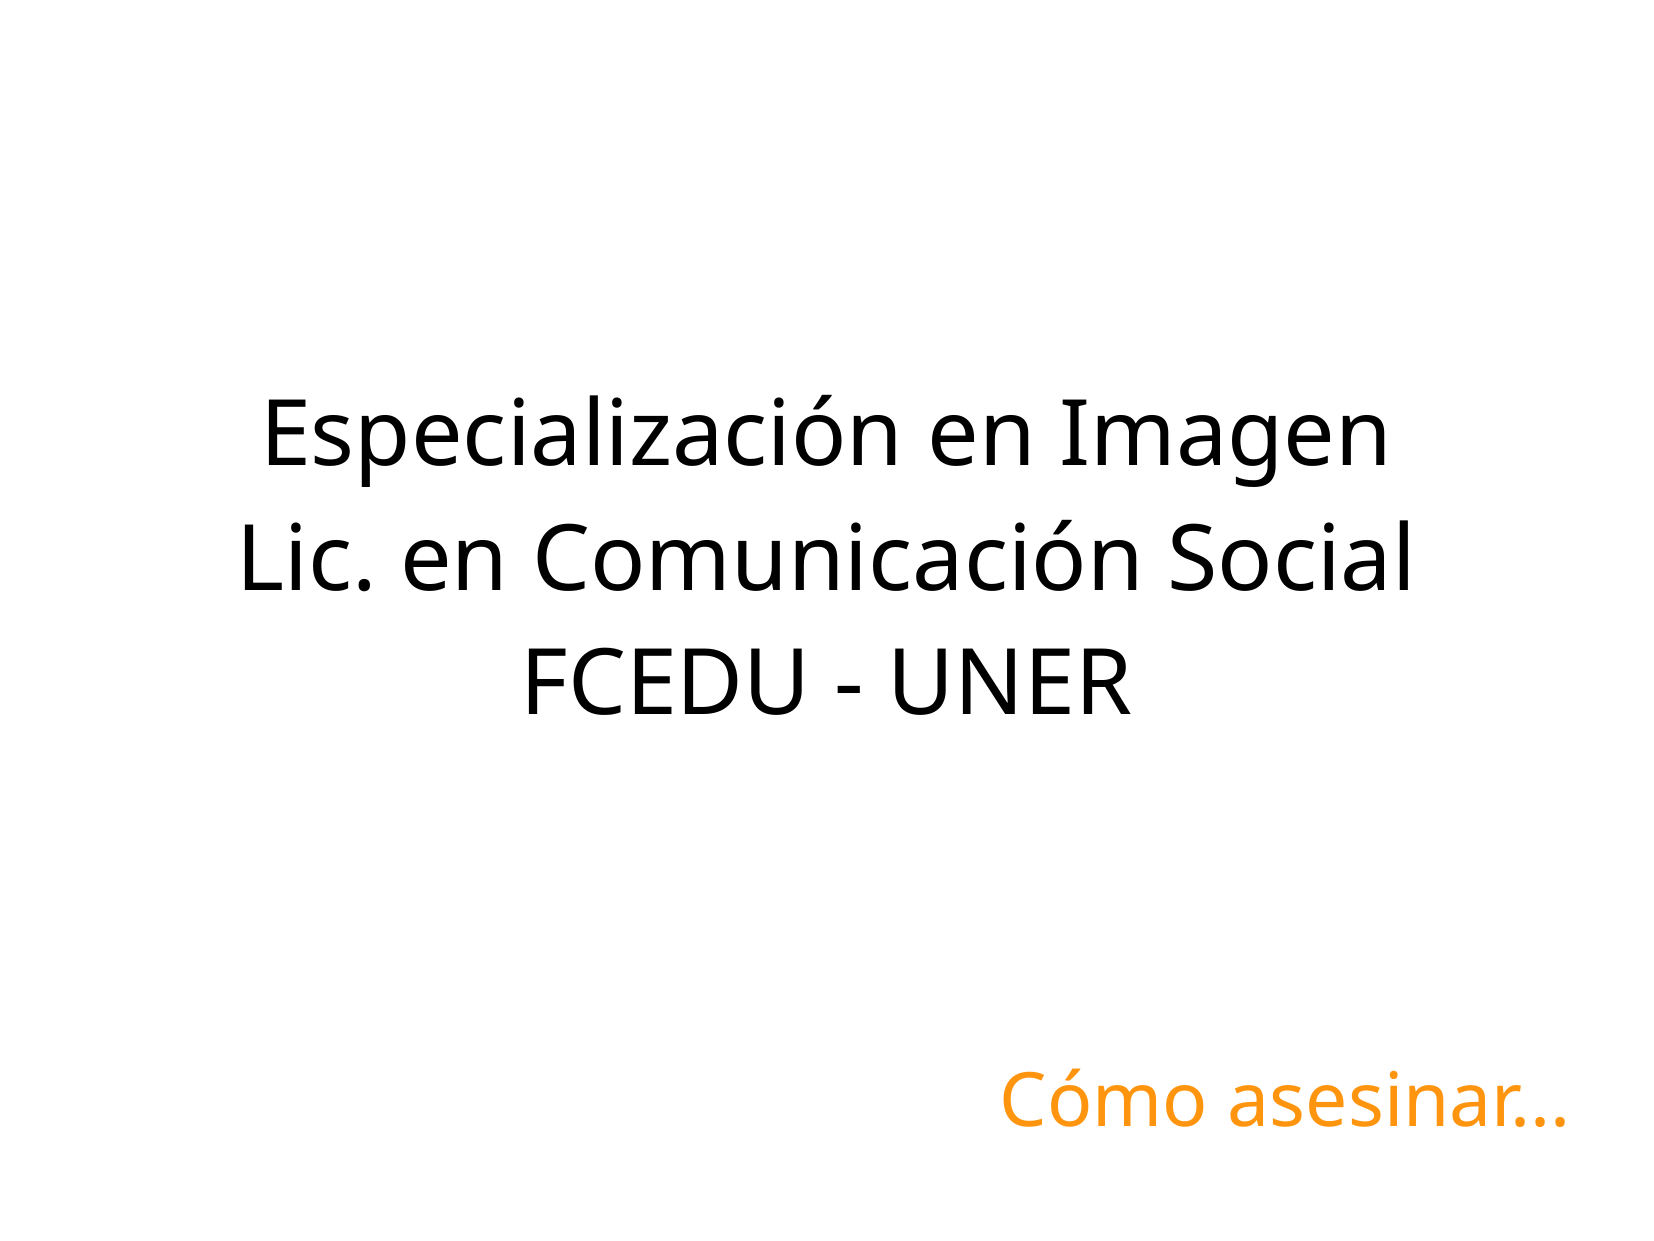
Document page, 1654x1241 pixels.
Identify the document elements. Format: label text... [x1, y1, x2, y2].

title Especialización en Imagen Lic. en Comunicación Social FCEDU - UNER [82, 373, 1571, 736]
title Cómo asesinar... [82, 994, 1571, 1202]
